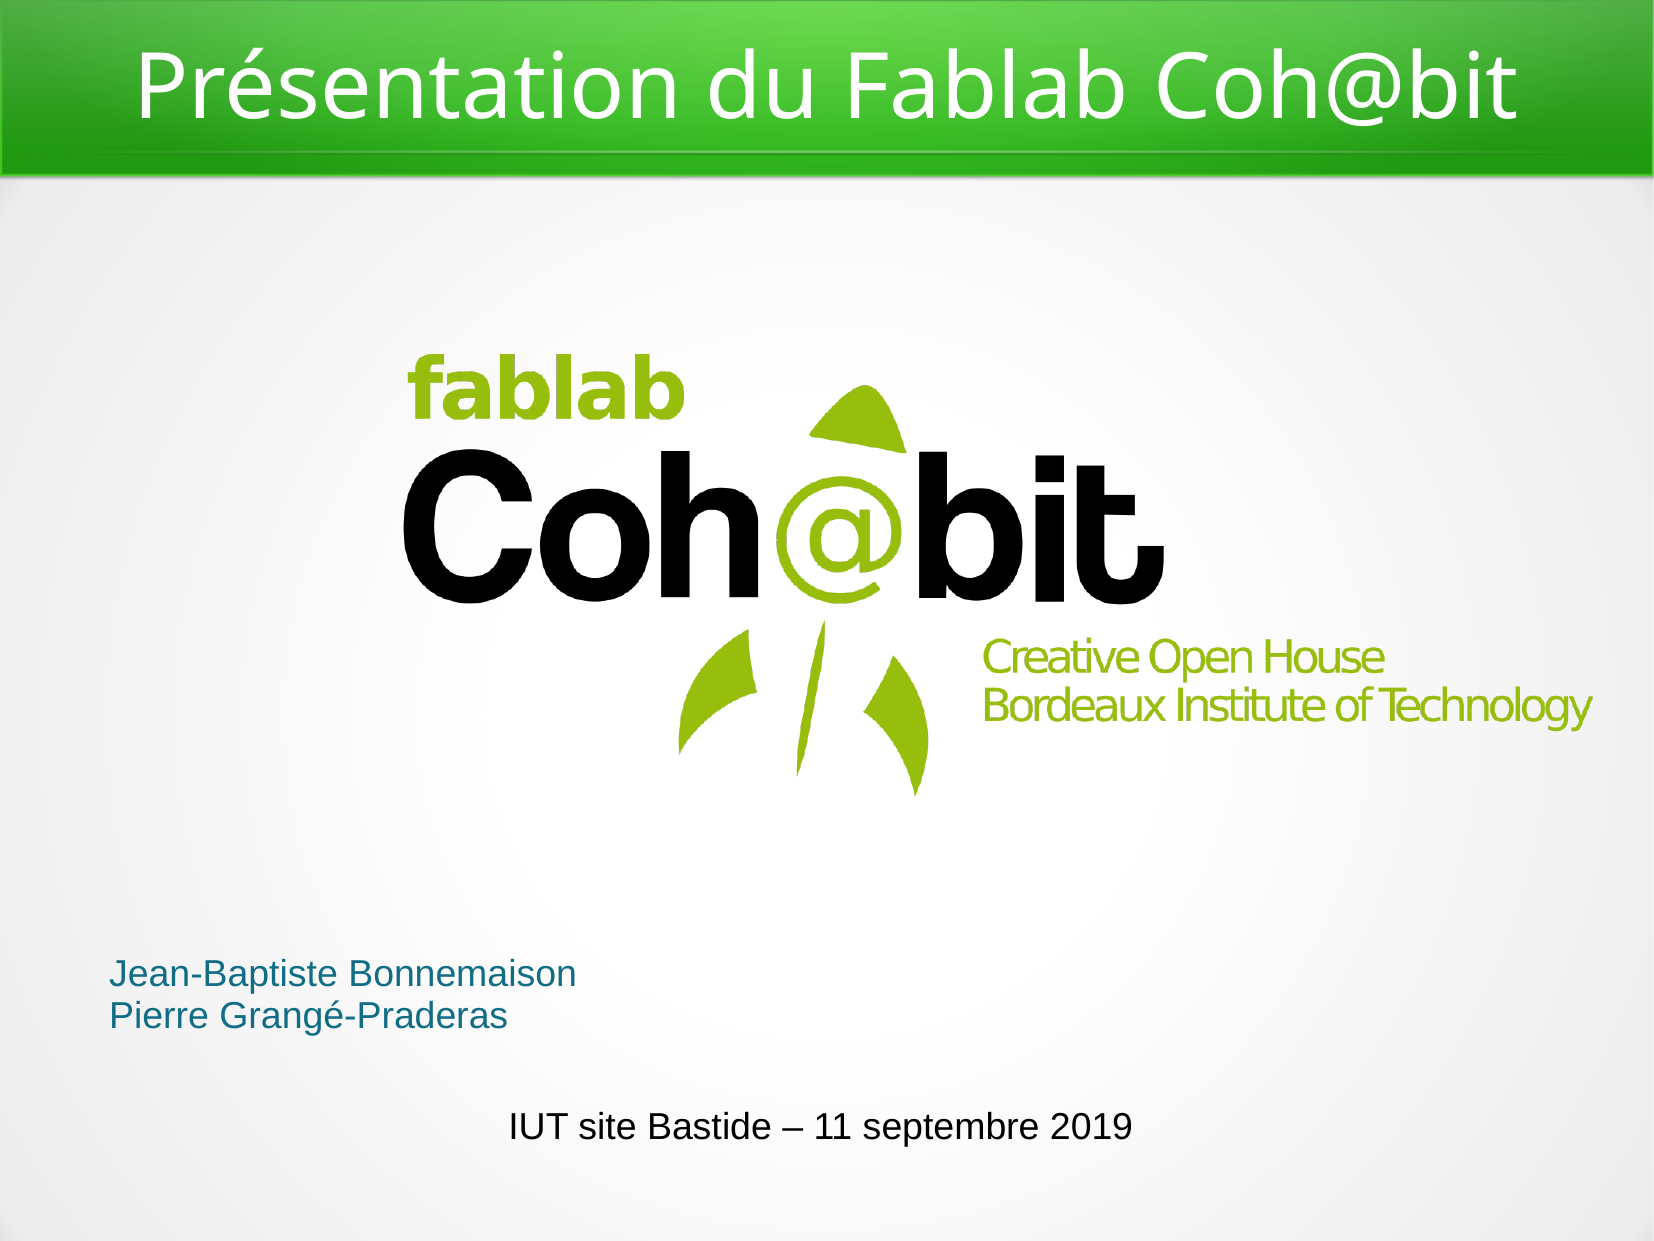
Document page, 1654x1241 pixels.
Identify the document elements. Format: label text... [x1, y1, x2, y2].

title Présentation du Fablab Coh@bit [82, 11, 1571, 154]
text_box Jean-Baptiste Bonnemaison Pierre Grangé-Praderas [94, 944, 1016, 1044]
text_box IUT site Bastide – 11 septembre 2019 [82, 1098, 1560, 1156]
picture [0, 0, 1654, 1241]
